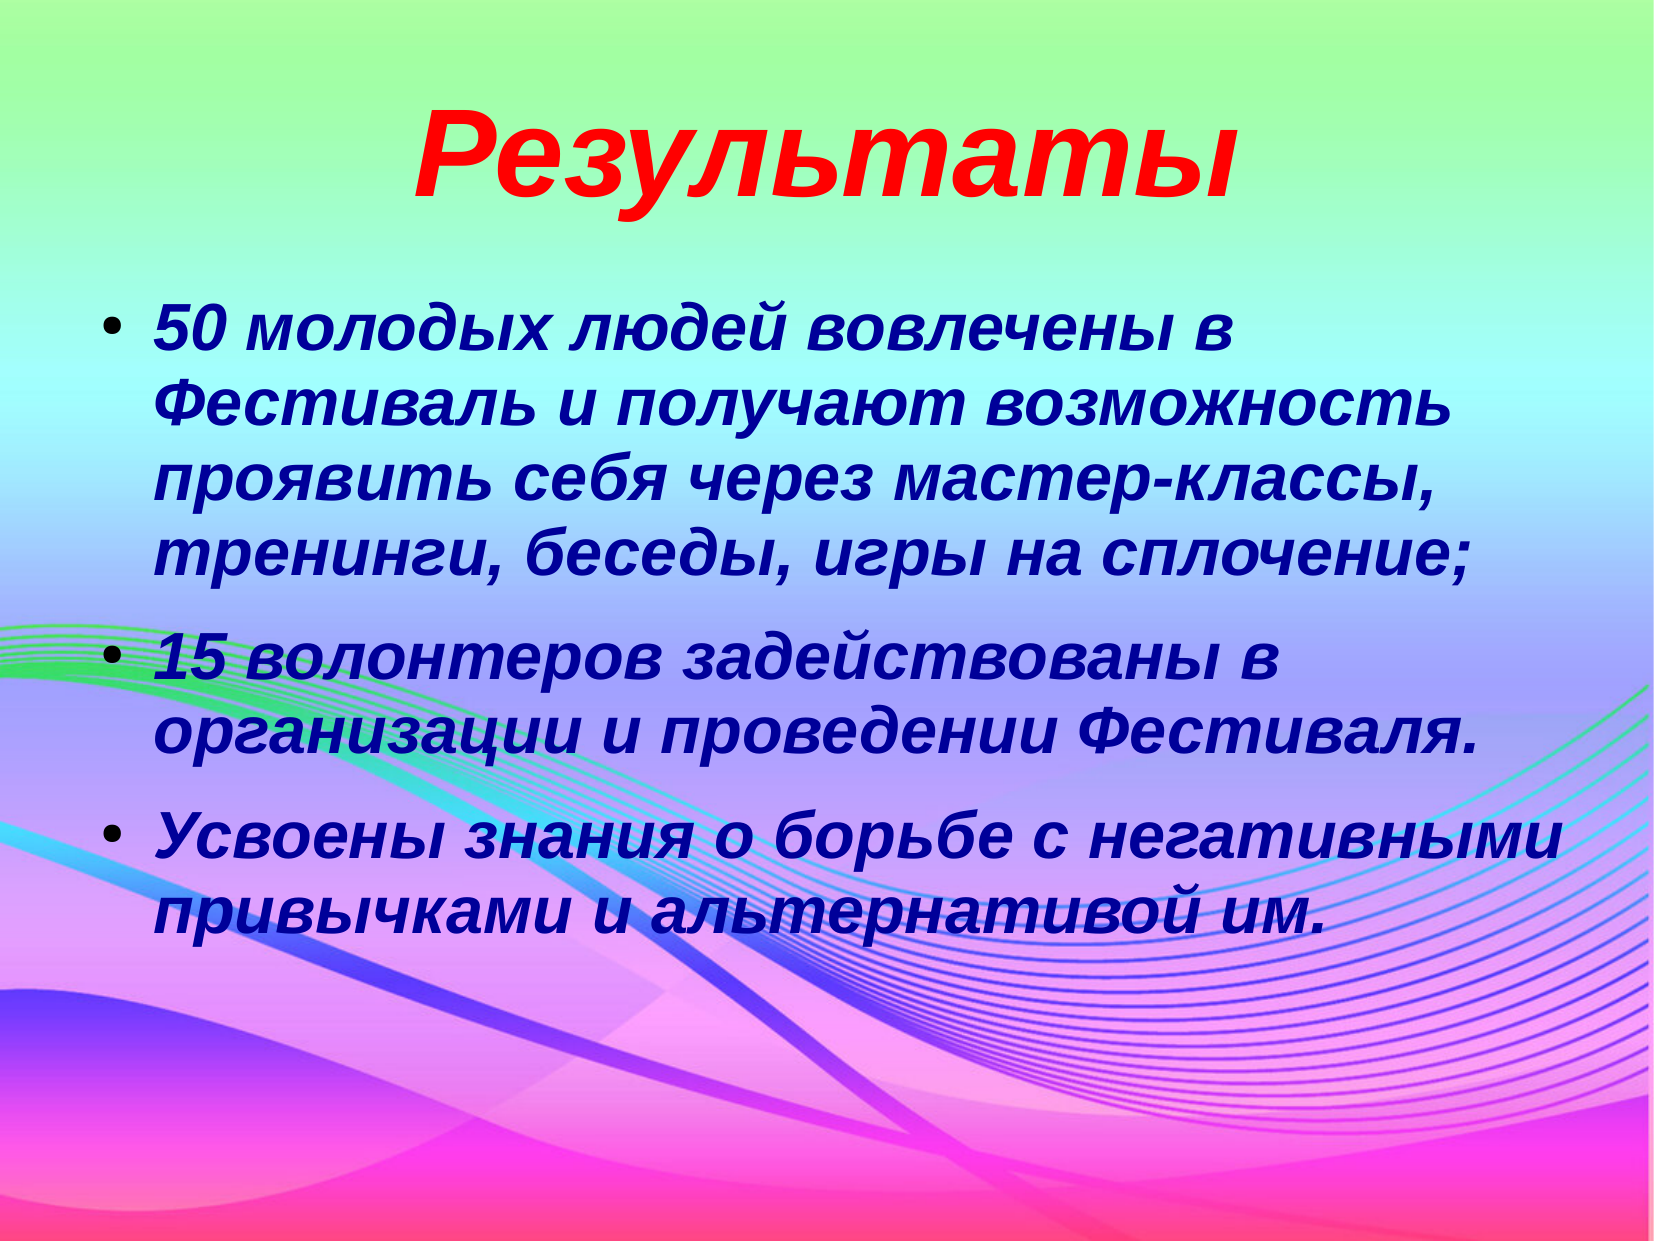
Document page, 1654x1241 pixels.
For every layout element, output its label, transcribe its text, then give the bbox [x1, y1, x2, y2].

title Результаты [82, 49, 1571, 257]
list 50 молодых людей вовлечены в Фестиваль и получают возможность проявить себя через мастер-классы, тренинги, беседы, игры на сплочение; 15 волонтеров задействованы в организации и проведении Фестиваля. Усвоены знания о борьбе с негативными привычками и альтернативой им. [82, 290, 1571, 1109]
picture [0, 0, 1654, 1241]
